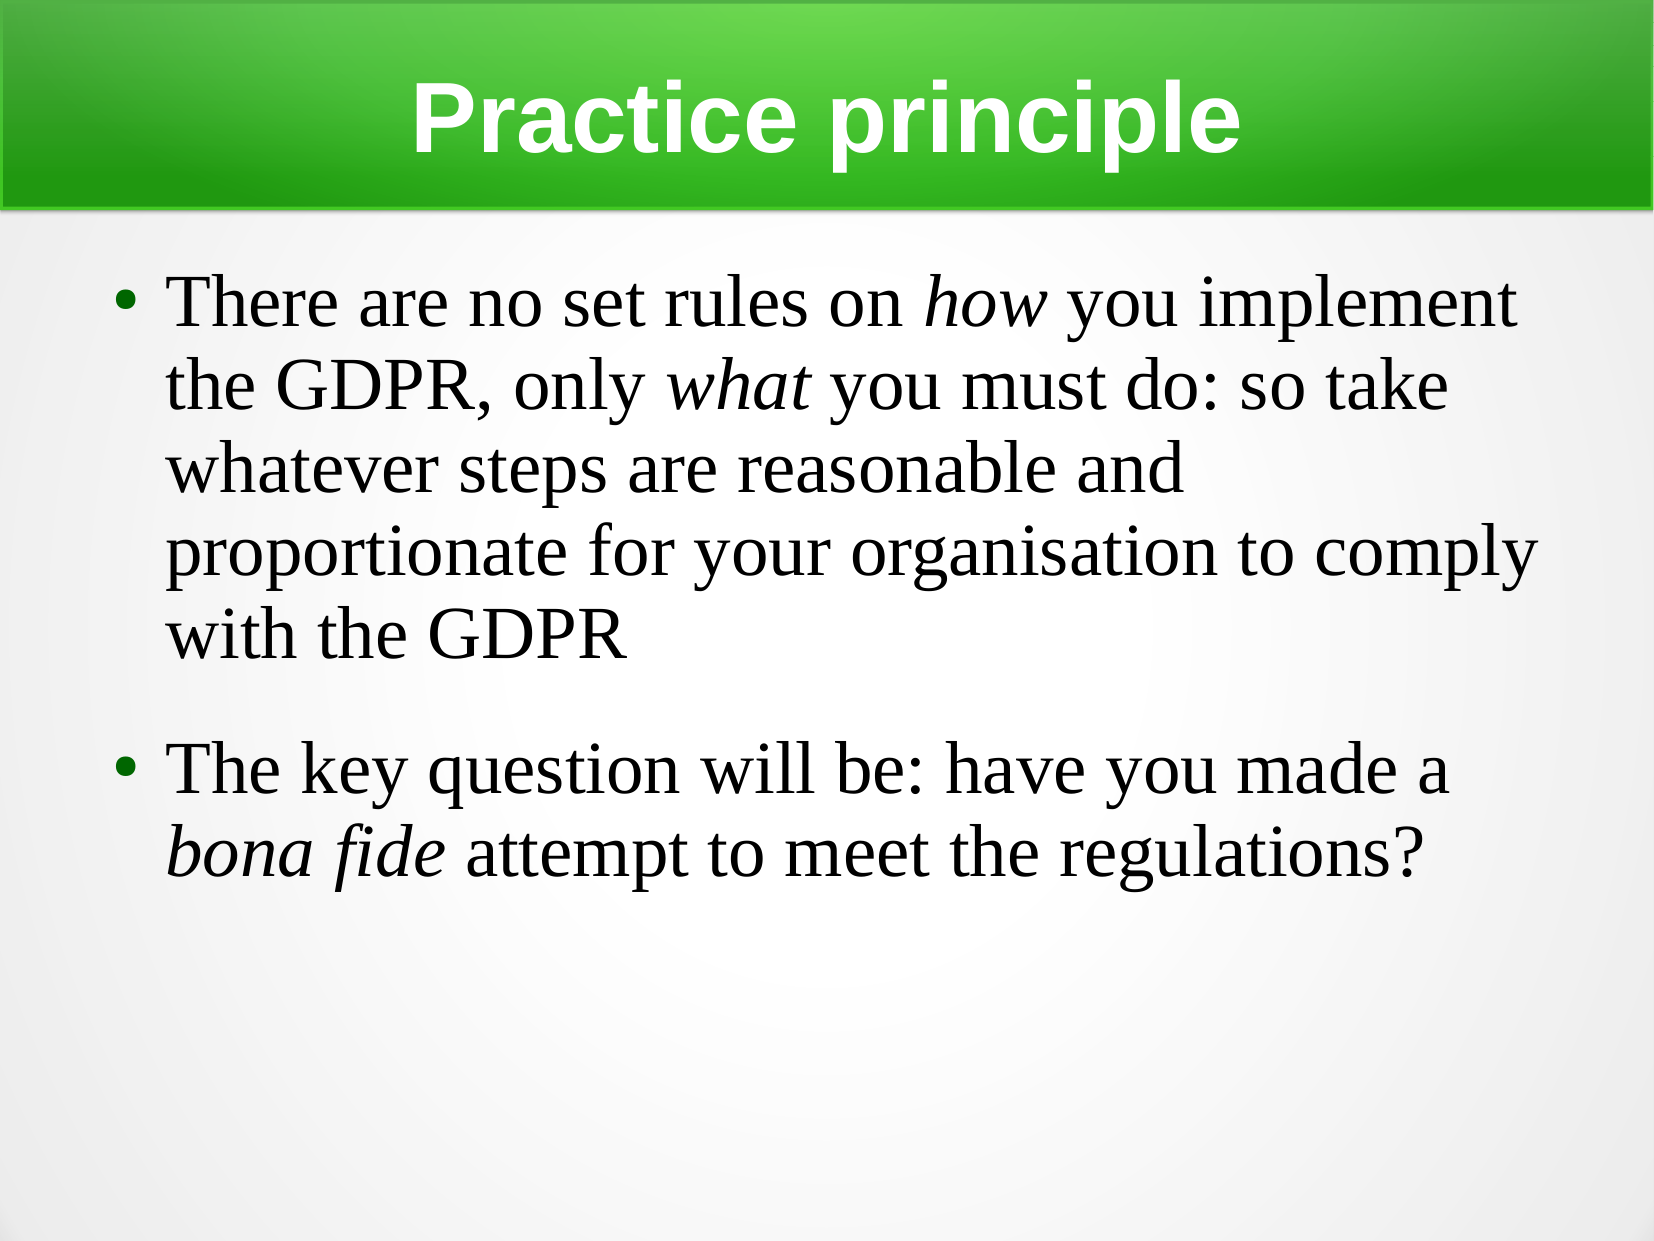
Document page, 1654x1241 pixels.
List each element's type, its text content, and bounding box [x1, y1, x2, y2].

list There are no set rules on how you implement the GDPR, only what you must do: so take whatever steps are reasonable and proportionate for your organisation to comply with the GDPR The key question will be: have you made a bona fide attempt to meet the regulations? [94, 259, 1583, 1170]
title Practice principle [82, 46, 1571, 190]
